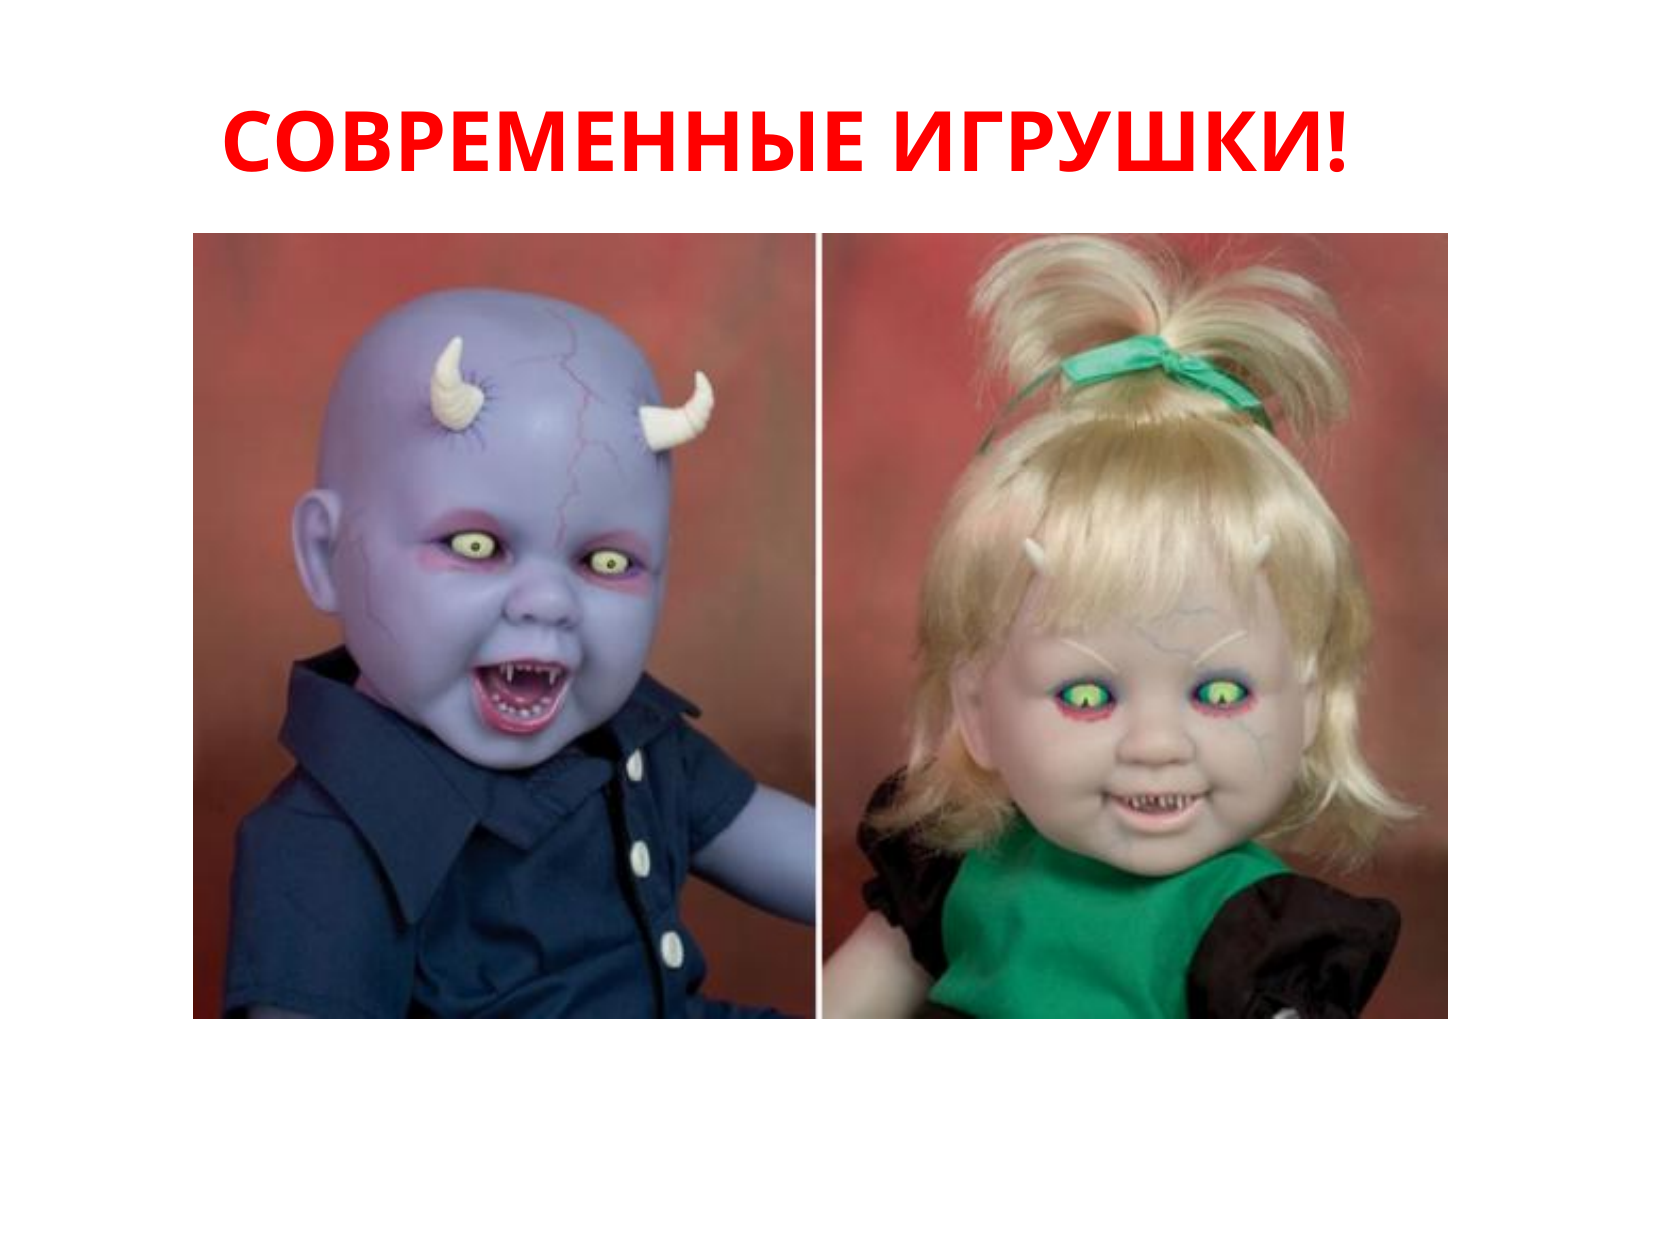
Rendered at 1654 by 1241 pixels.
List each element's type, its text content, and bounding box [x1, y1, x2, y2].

text_box СОВРЕМЕННЫЕ ИГРУШКИ! [205, 80, 1363, 198]
picture [193, 233, 1448, 1019]
